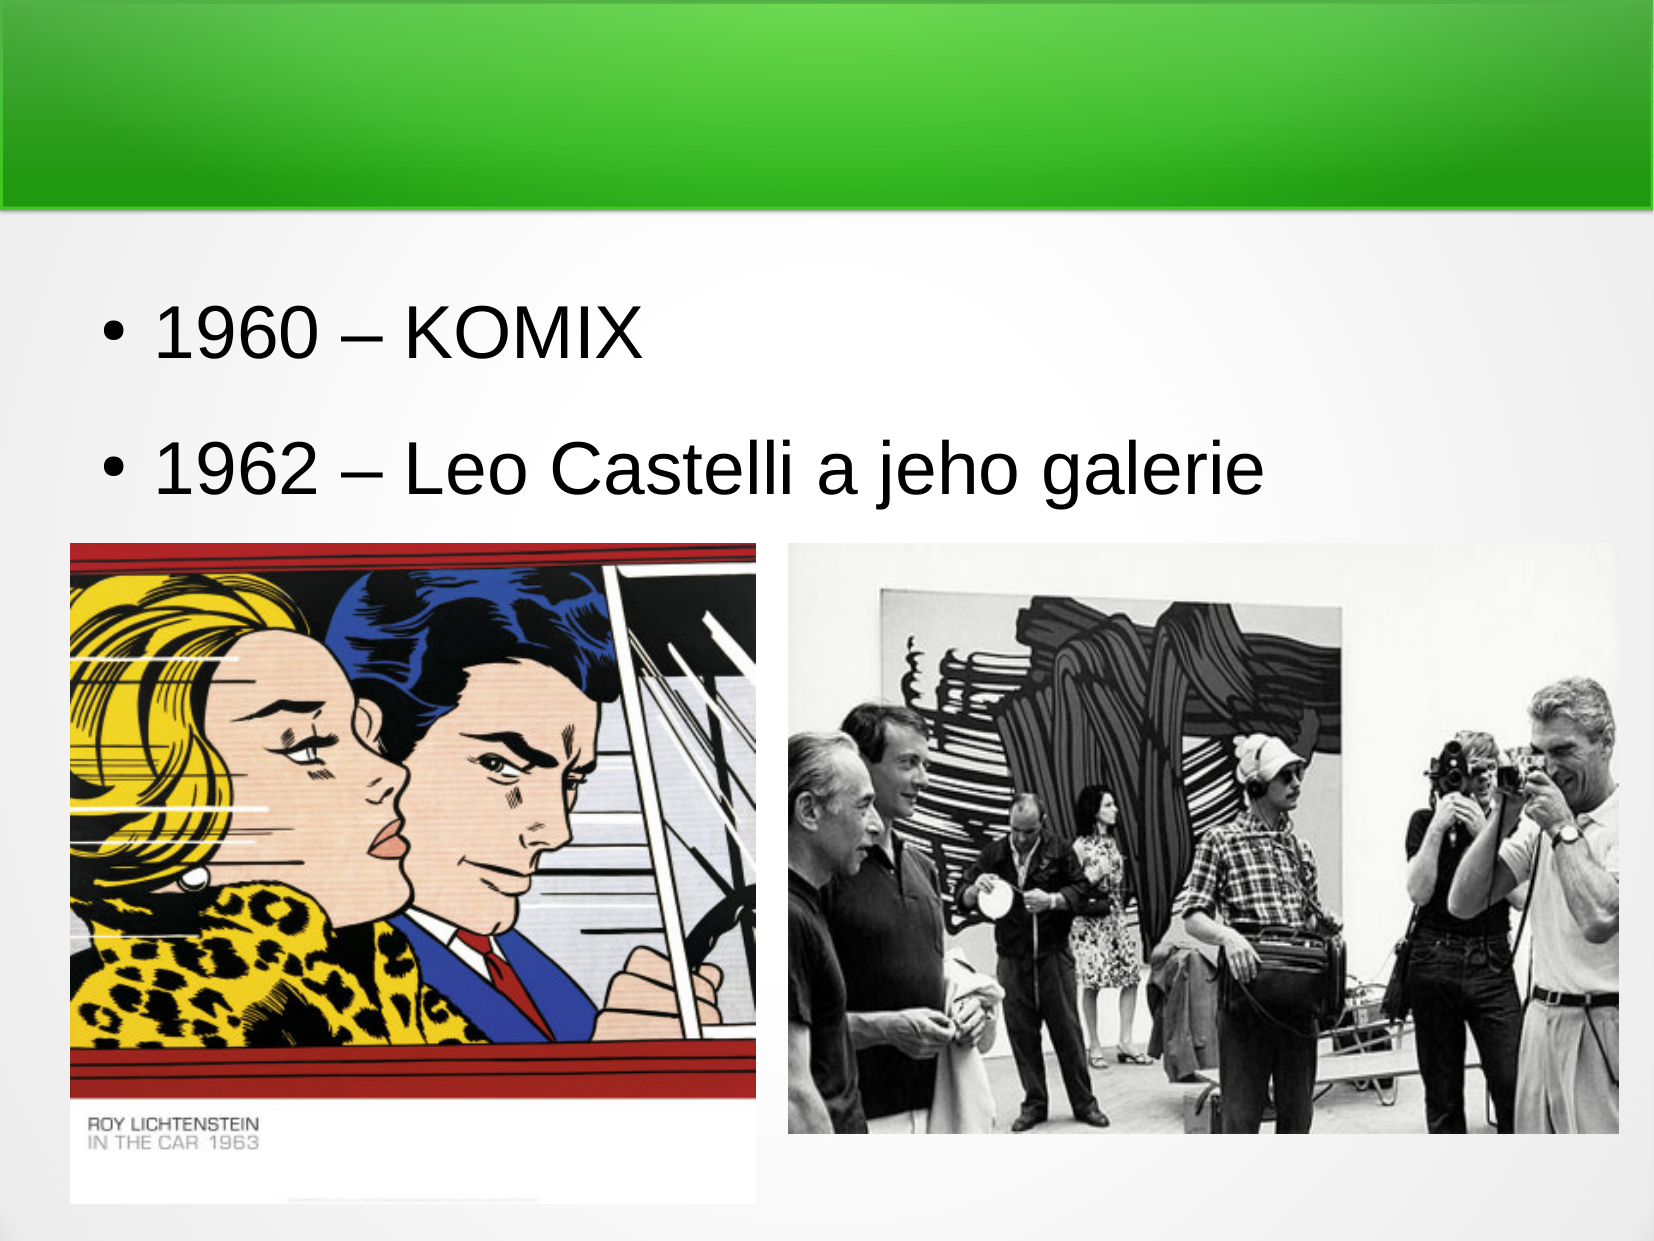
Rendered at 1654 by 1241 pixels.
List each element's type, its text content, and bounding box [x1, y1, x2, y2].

picture [788, 543, 1619, 1134]
picture [70, 543, 756, 1204]
list 1960 – KOMIX 1962 – Leo Castelli a jeho galerie [82, 290, 1538, 1010]
